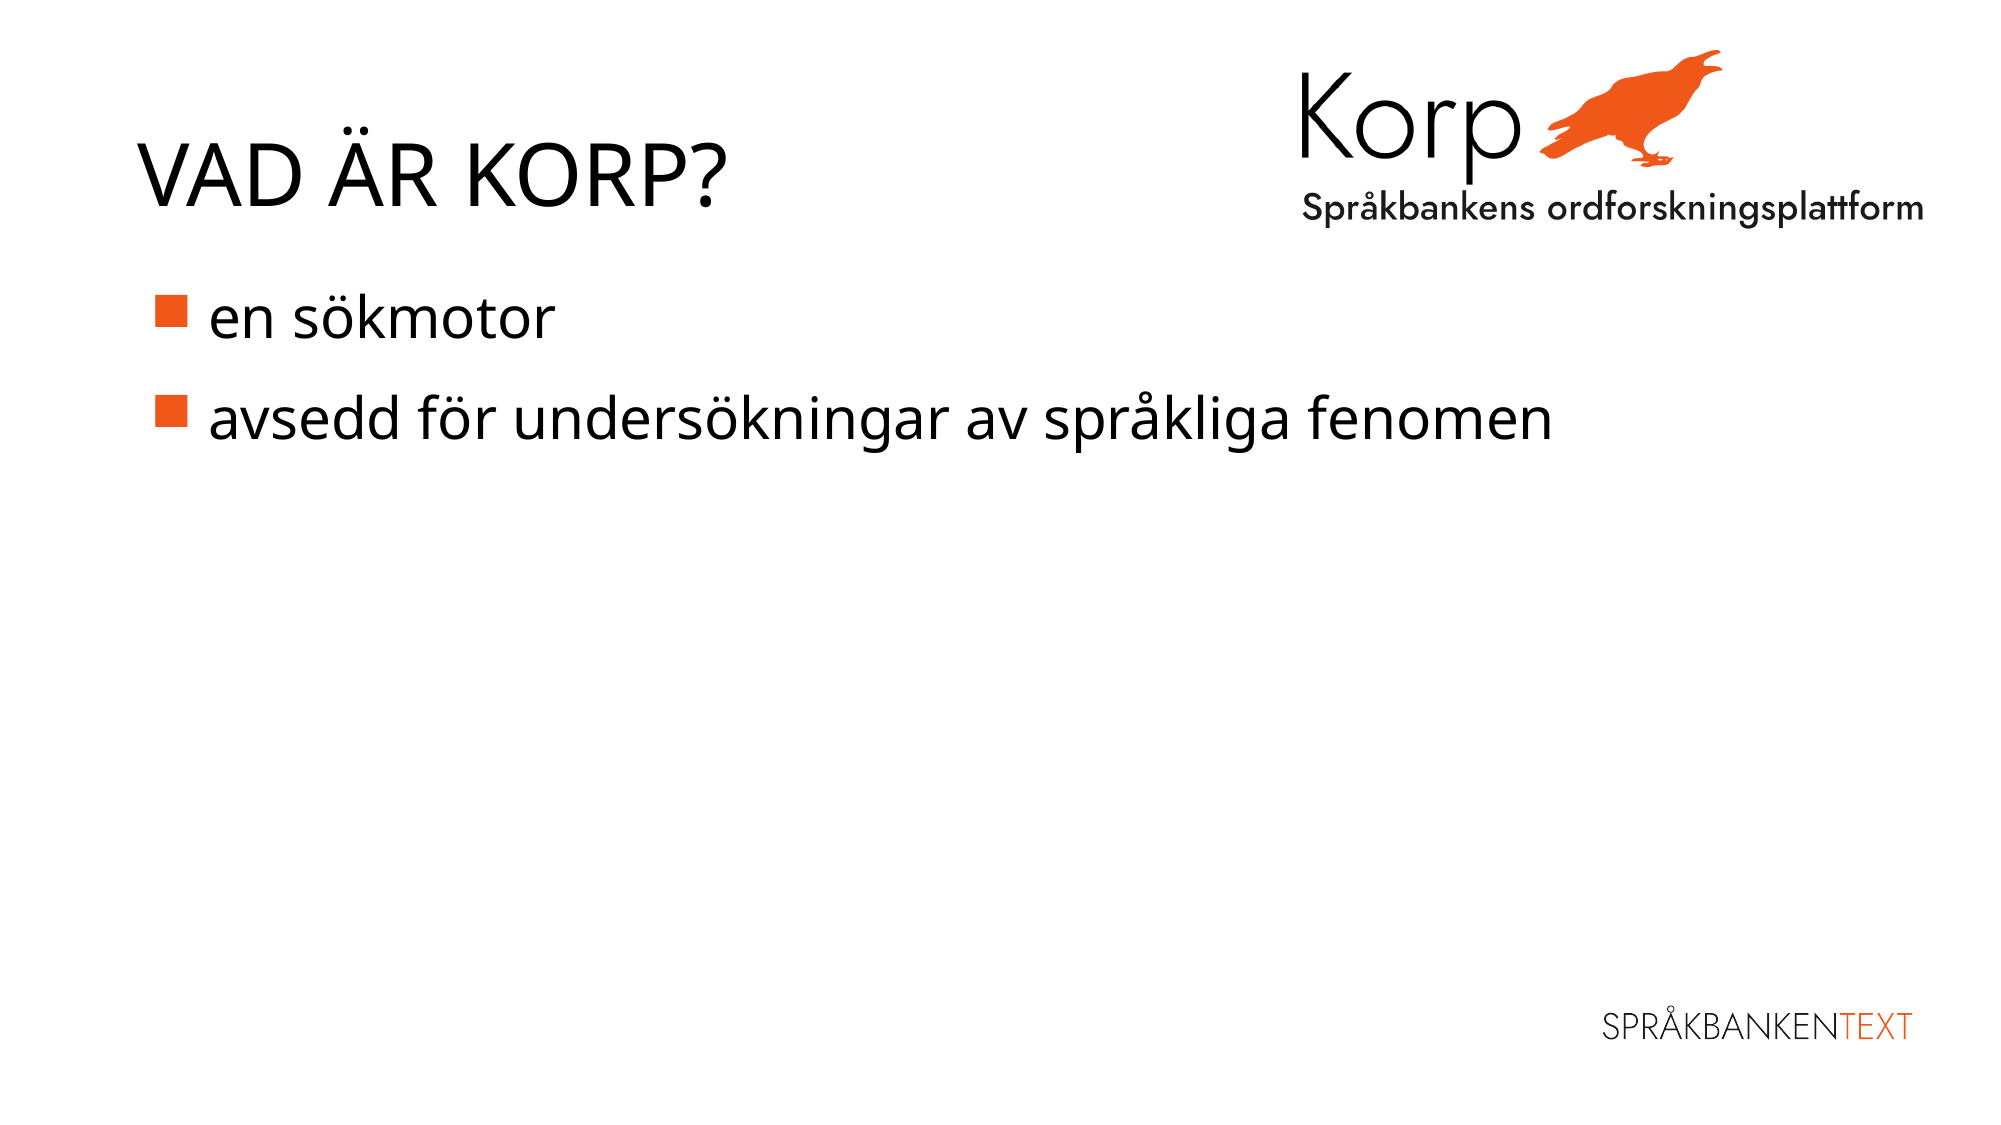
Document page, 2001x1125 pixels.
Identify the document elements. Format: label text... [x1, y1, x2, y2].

picture [1291, 29, 1938, 241]
title Vad är Korp? [137, 109, 1291, 236]
list en sökmotor avsedd för undersökningar av språkliga fenomen [137, 281, 1861, 904]
picture [1600, 998, 1959, 1125]
